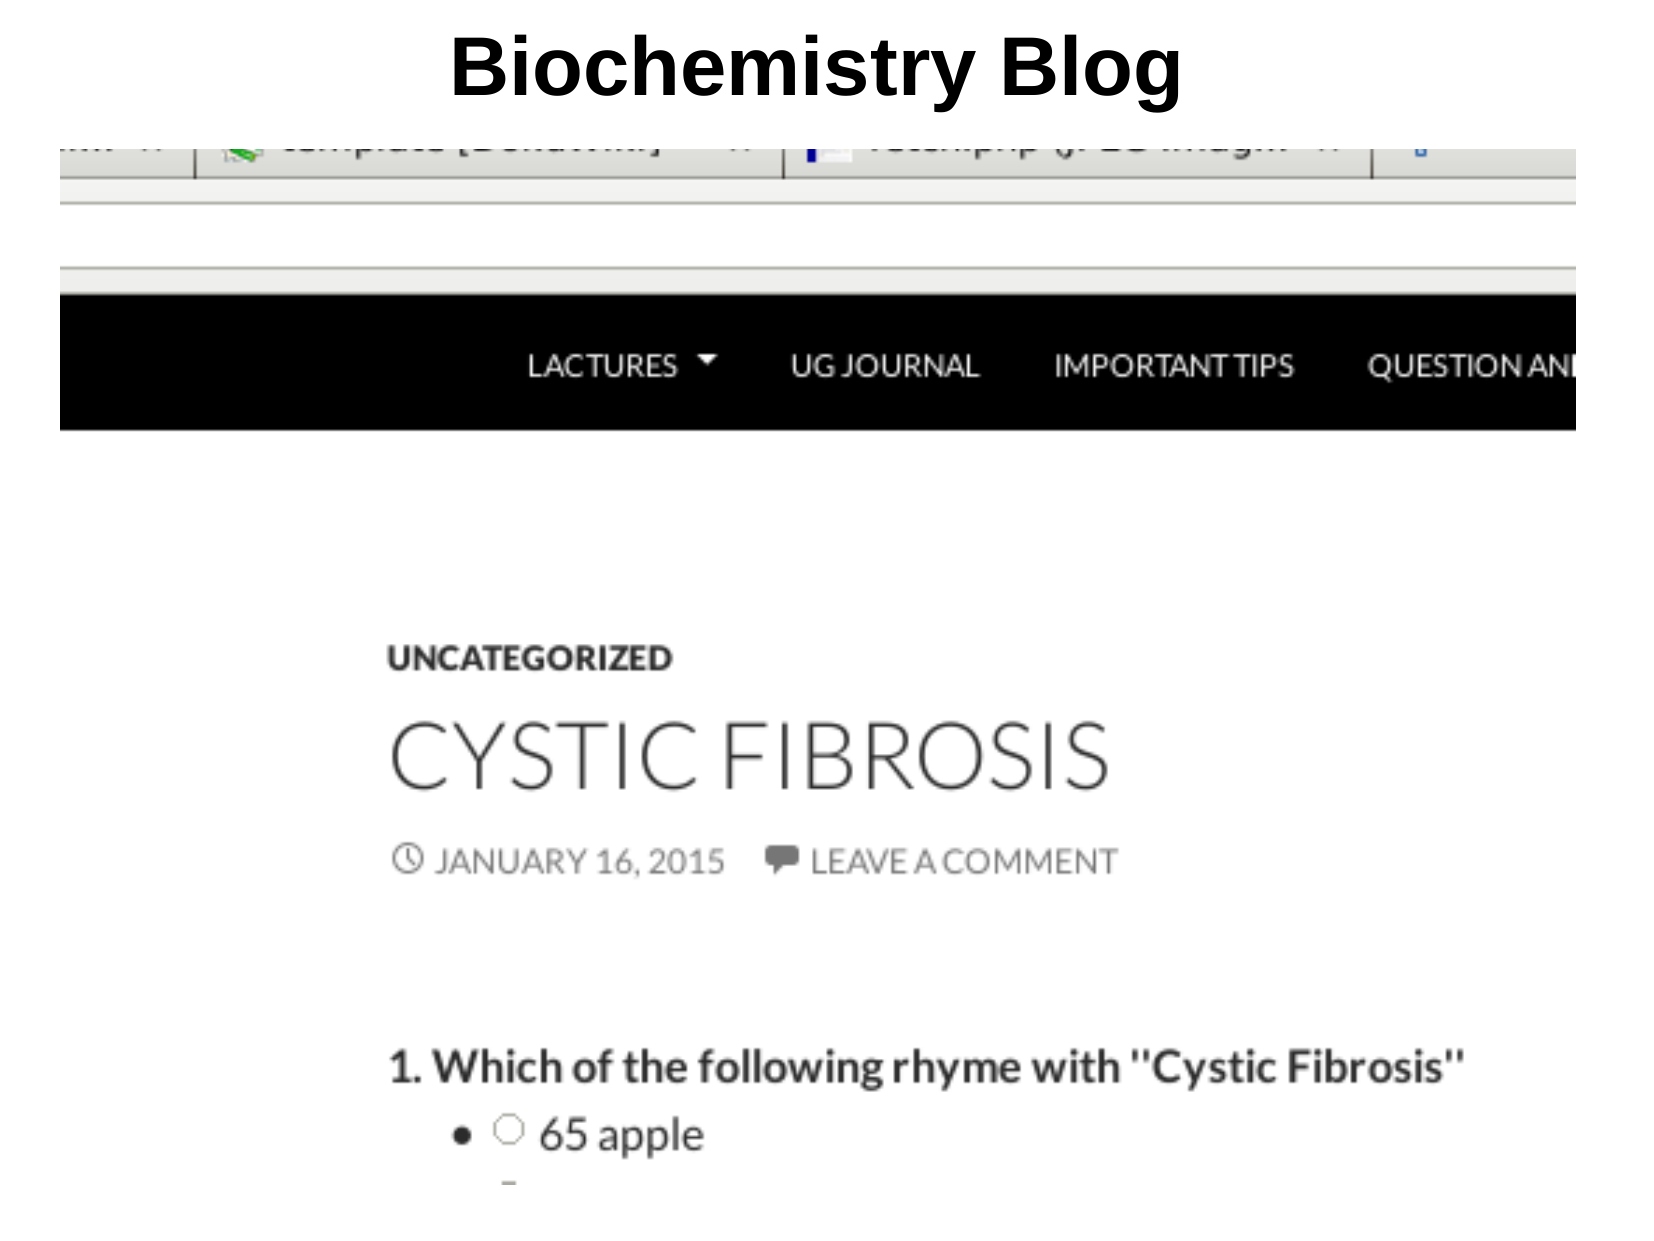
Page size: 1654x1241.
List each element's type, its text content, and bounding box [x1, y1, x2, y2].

text_box Biochemistry Blog [30, 12, 1606, 121]
picture [60, 149, 1576, 1186]
